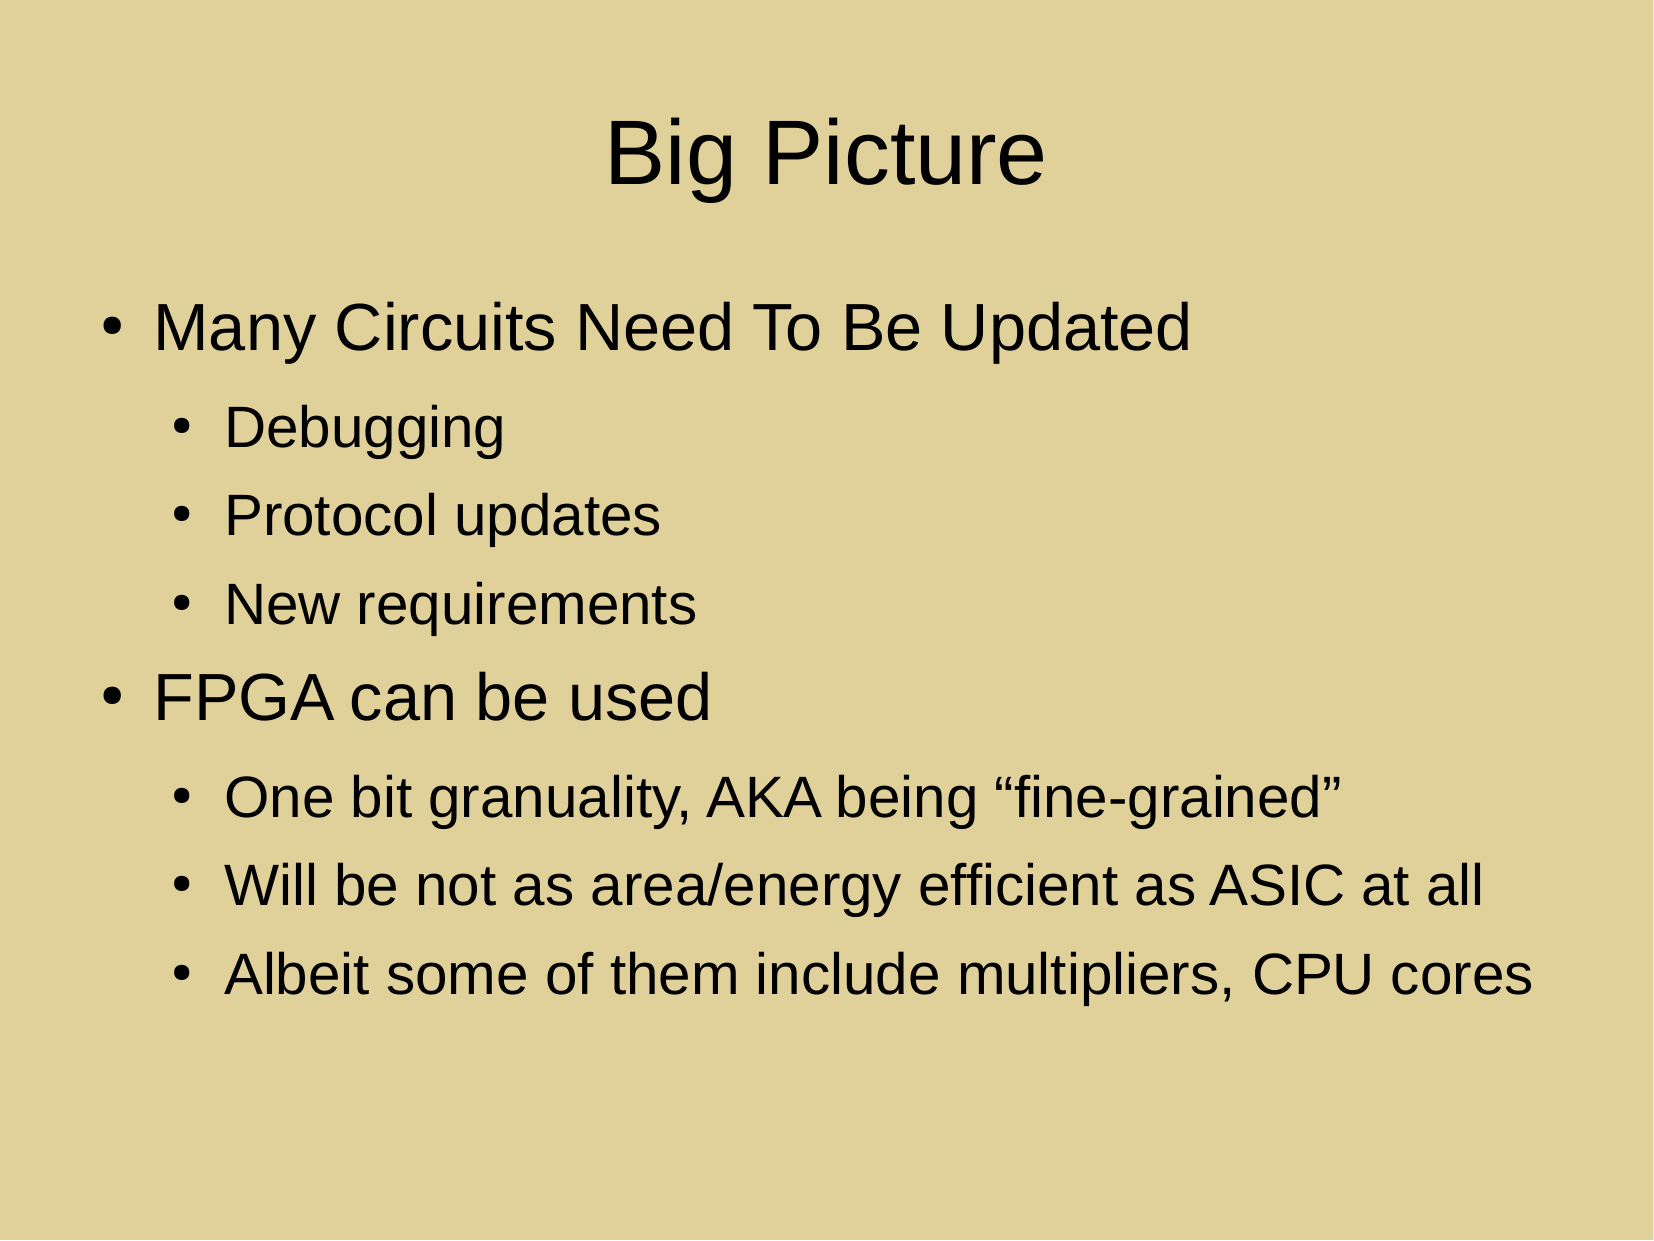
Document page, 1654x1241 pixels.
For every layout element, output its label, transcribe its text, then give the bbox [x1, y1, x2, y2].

title Big Picture [82, 49, 1571, 257]
list Many Circuits Need To Be Updated Debugging Protocol updates New requirements FPGA can be used One bit granuality, AKA being “fine-grained” Will be not as area/energy efficient as ASIC at all Albeit some of them include multipliers, CPU cores [82, 290, 1571, 1109]
